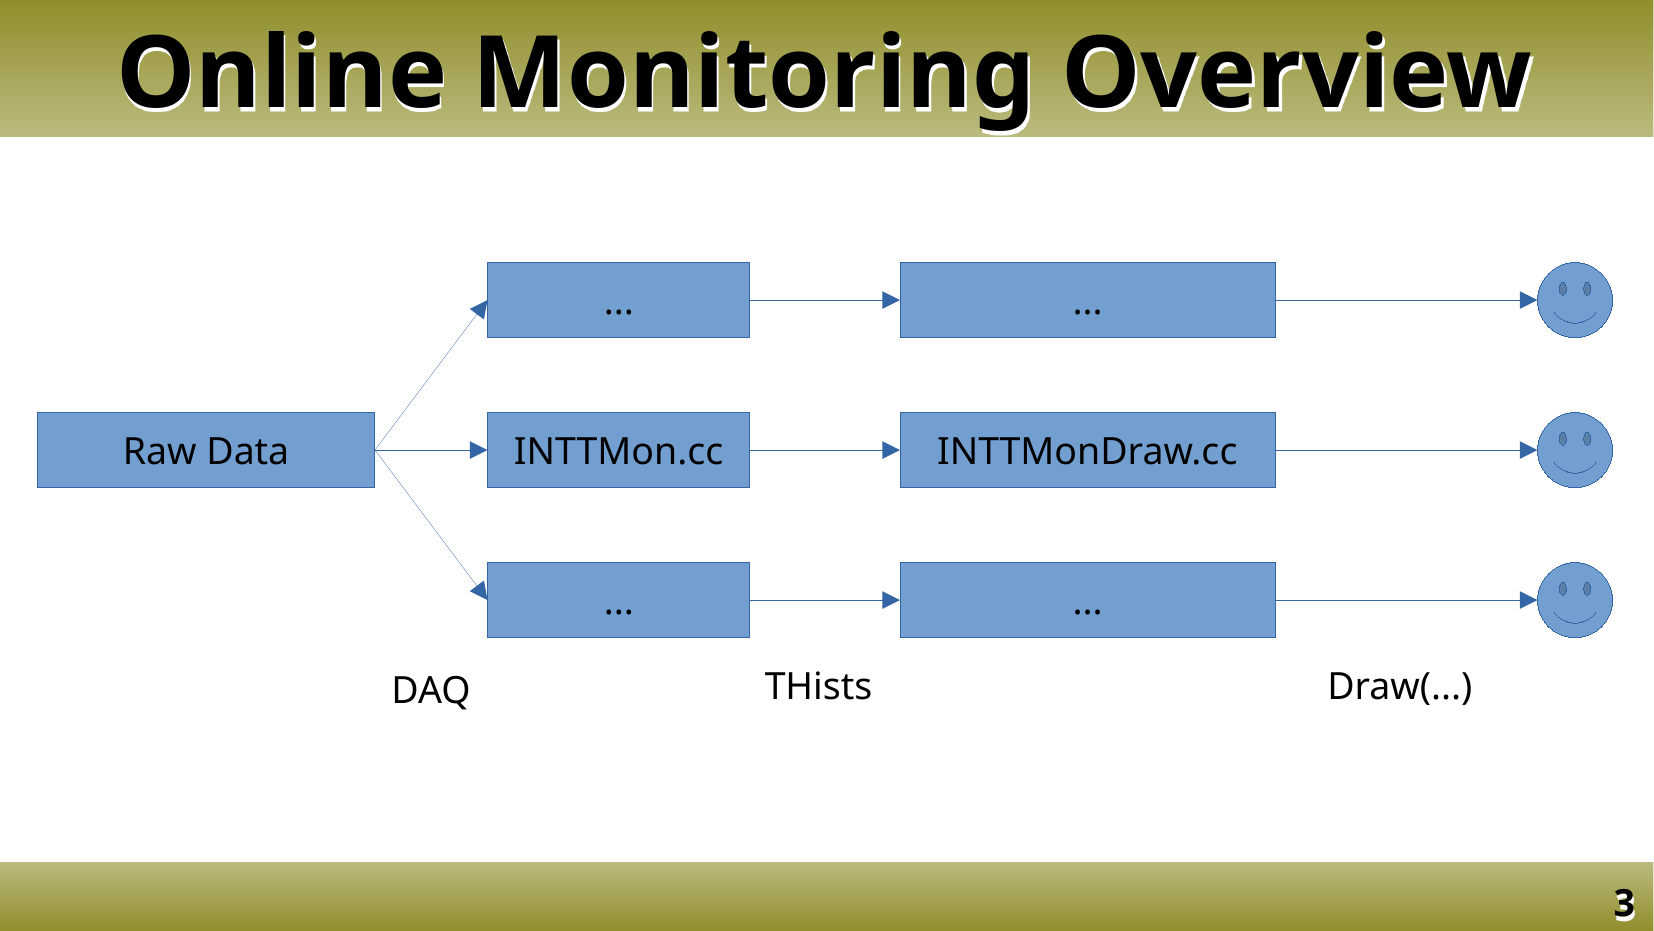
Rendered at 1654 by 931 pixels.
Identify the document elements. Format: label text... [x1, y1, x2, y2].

text_box ... [487, 262, 750, 338]
text_box INTTMon.cc [487, 412, 750, 488]
text_box [0, 862, 1654, 931]
text_box [1537, 412, 1613, 488]
text_box 3 [825, 864, 1651, 931]
text_box THists [750, 652, 901, 713]
text_box DAQ [376, 655, 491, 716]
text_box Raw Data [37, 412, 375, 488]
text_box ... [900, 262, 1276, 338]
text_box ... [487, 562, 750, 638]
text_box Draw(...) [1312, 652, 1576, 713]
text_box [1537, 262, 1613, 338]
text_box ... [900, 562, 1276, 638]
text_box Online Monitoring Overview [0, 0, 1651, 137]
text_box [1537, 562, 1613, 638]
text_box INTTMonDraw.cc [900, 412, 1276, 488]
